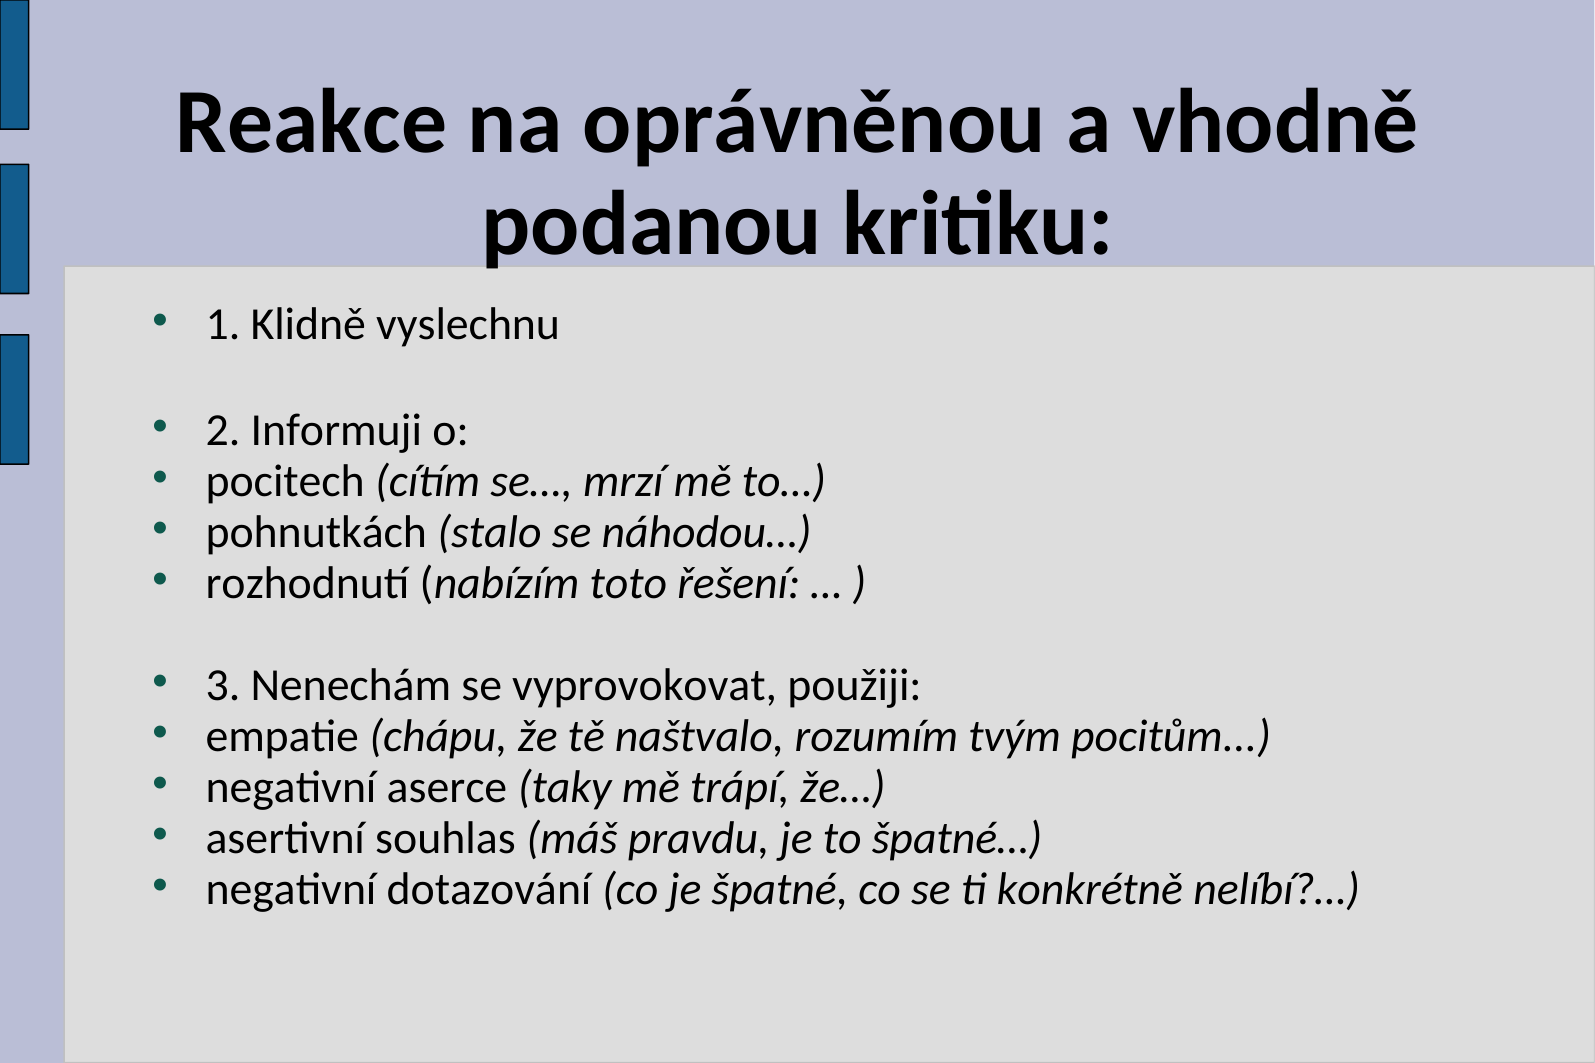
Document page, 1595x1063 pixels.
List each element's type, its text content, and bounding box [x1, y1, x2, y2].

title Reakce na oprávněnou a vhodně podanou kritiku: [117, 64, 1479, 270]
list 1. Klidně vyslechnu 2. Informuji o: pocitech (cítím se…, mrzí mě to…) pohnutkách (stalo se náhodou…) rozhodnutí (nabízím toto řešení: … ) 3. Nenechám se vyprovokovat, použiji: empatie (chápu, že tě naštvalo, rozumím tvým pocitům...) negativní aserce (taky mě trápí, že…) asertivní souhlas (máš pravdu, je to špatné…) negativní dotazování (co je špatné, co se ti konkrétně nelíbí?…) [117, 295, 1479, 962]
